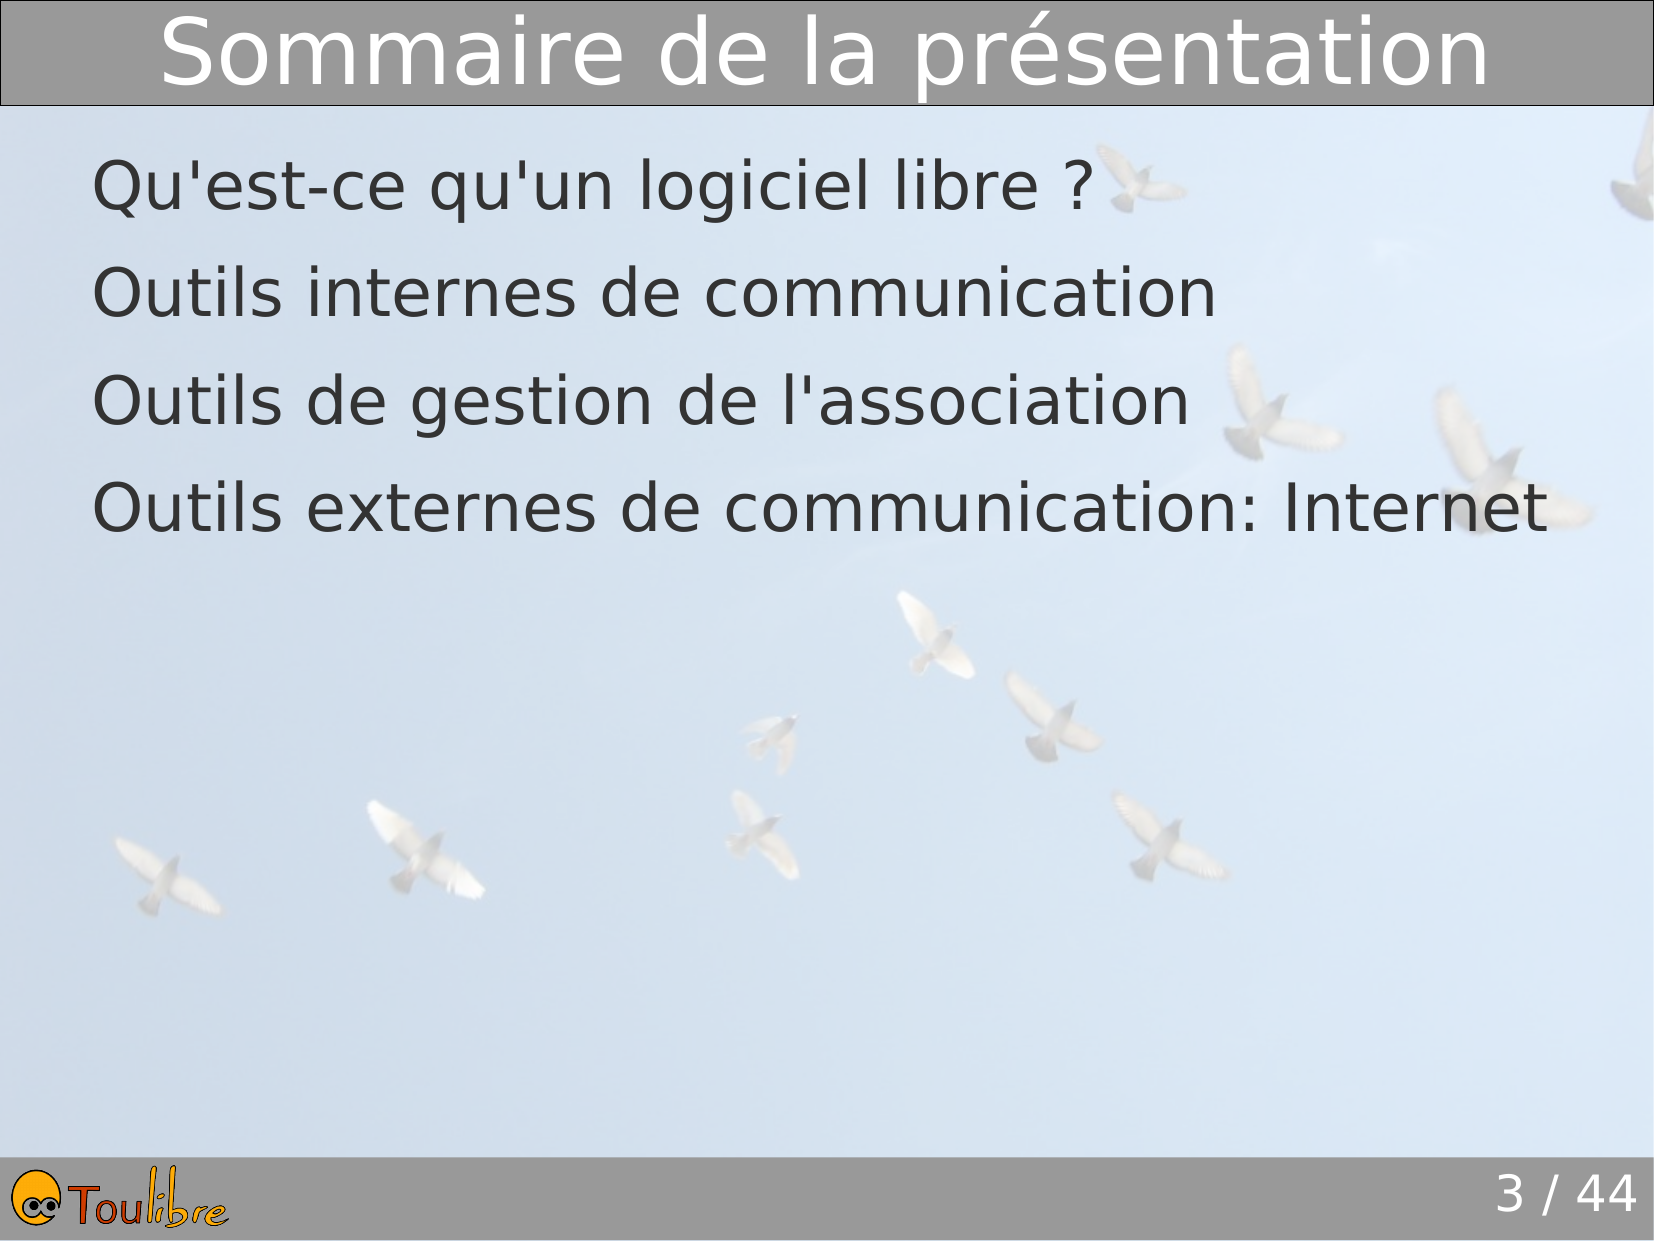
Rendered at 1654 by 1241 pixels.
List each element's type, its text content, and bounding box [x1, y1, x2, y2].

title Sommaire de la présentation [0, 0, 1654, 107]
picture [11, 1165, 229, 1228]
list Qu'est-ce qu'un logiciel libre ? Outils internes de communication Outils de gestion de l'association Outils externes de communication: Internet [73, 147, 1595, 1109]
